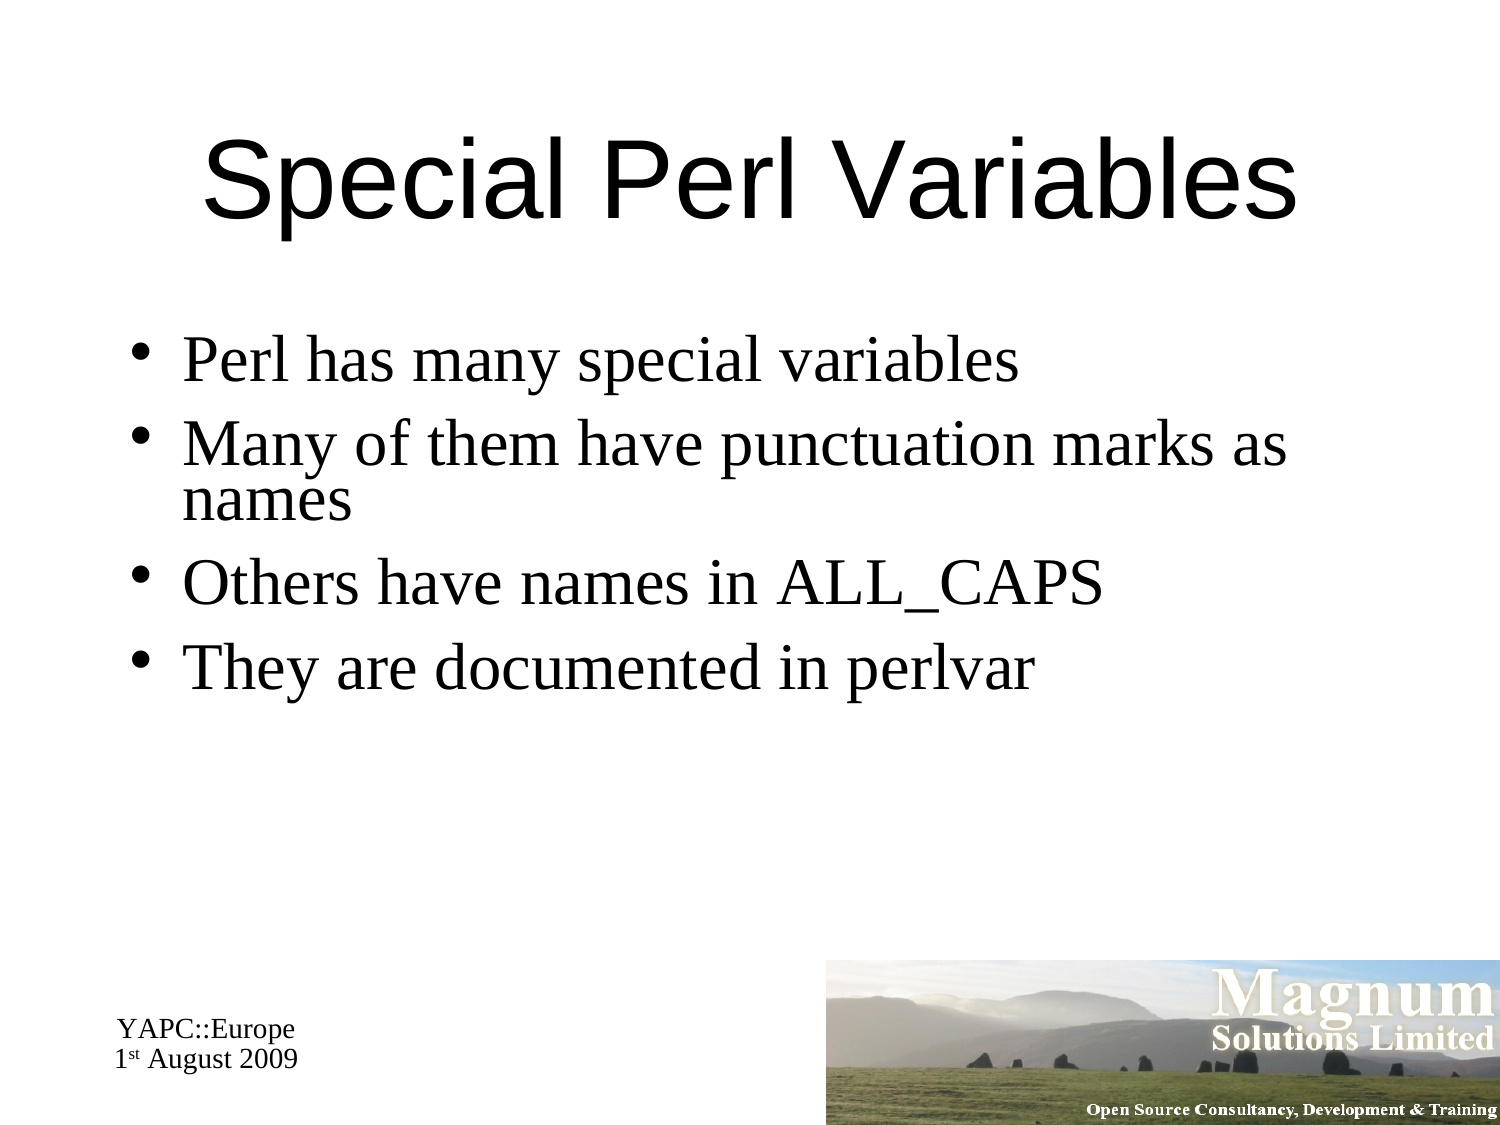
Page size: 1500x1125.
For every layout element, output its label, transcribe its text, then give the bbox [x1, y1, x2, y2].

title Special Perl Variables [112, 62, 1388, 250]
picture [826, 960, 1500, 1125]
list Perl has many special variables Many of them have punctuation marks as names Others have names in ALL_CAPS They are documented in perlvar [112, 337, 1388, 720]
